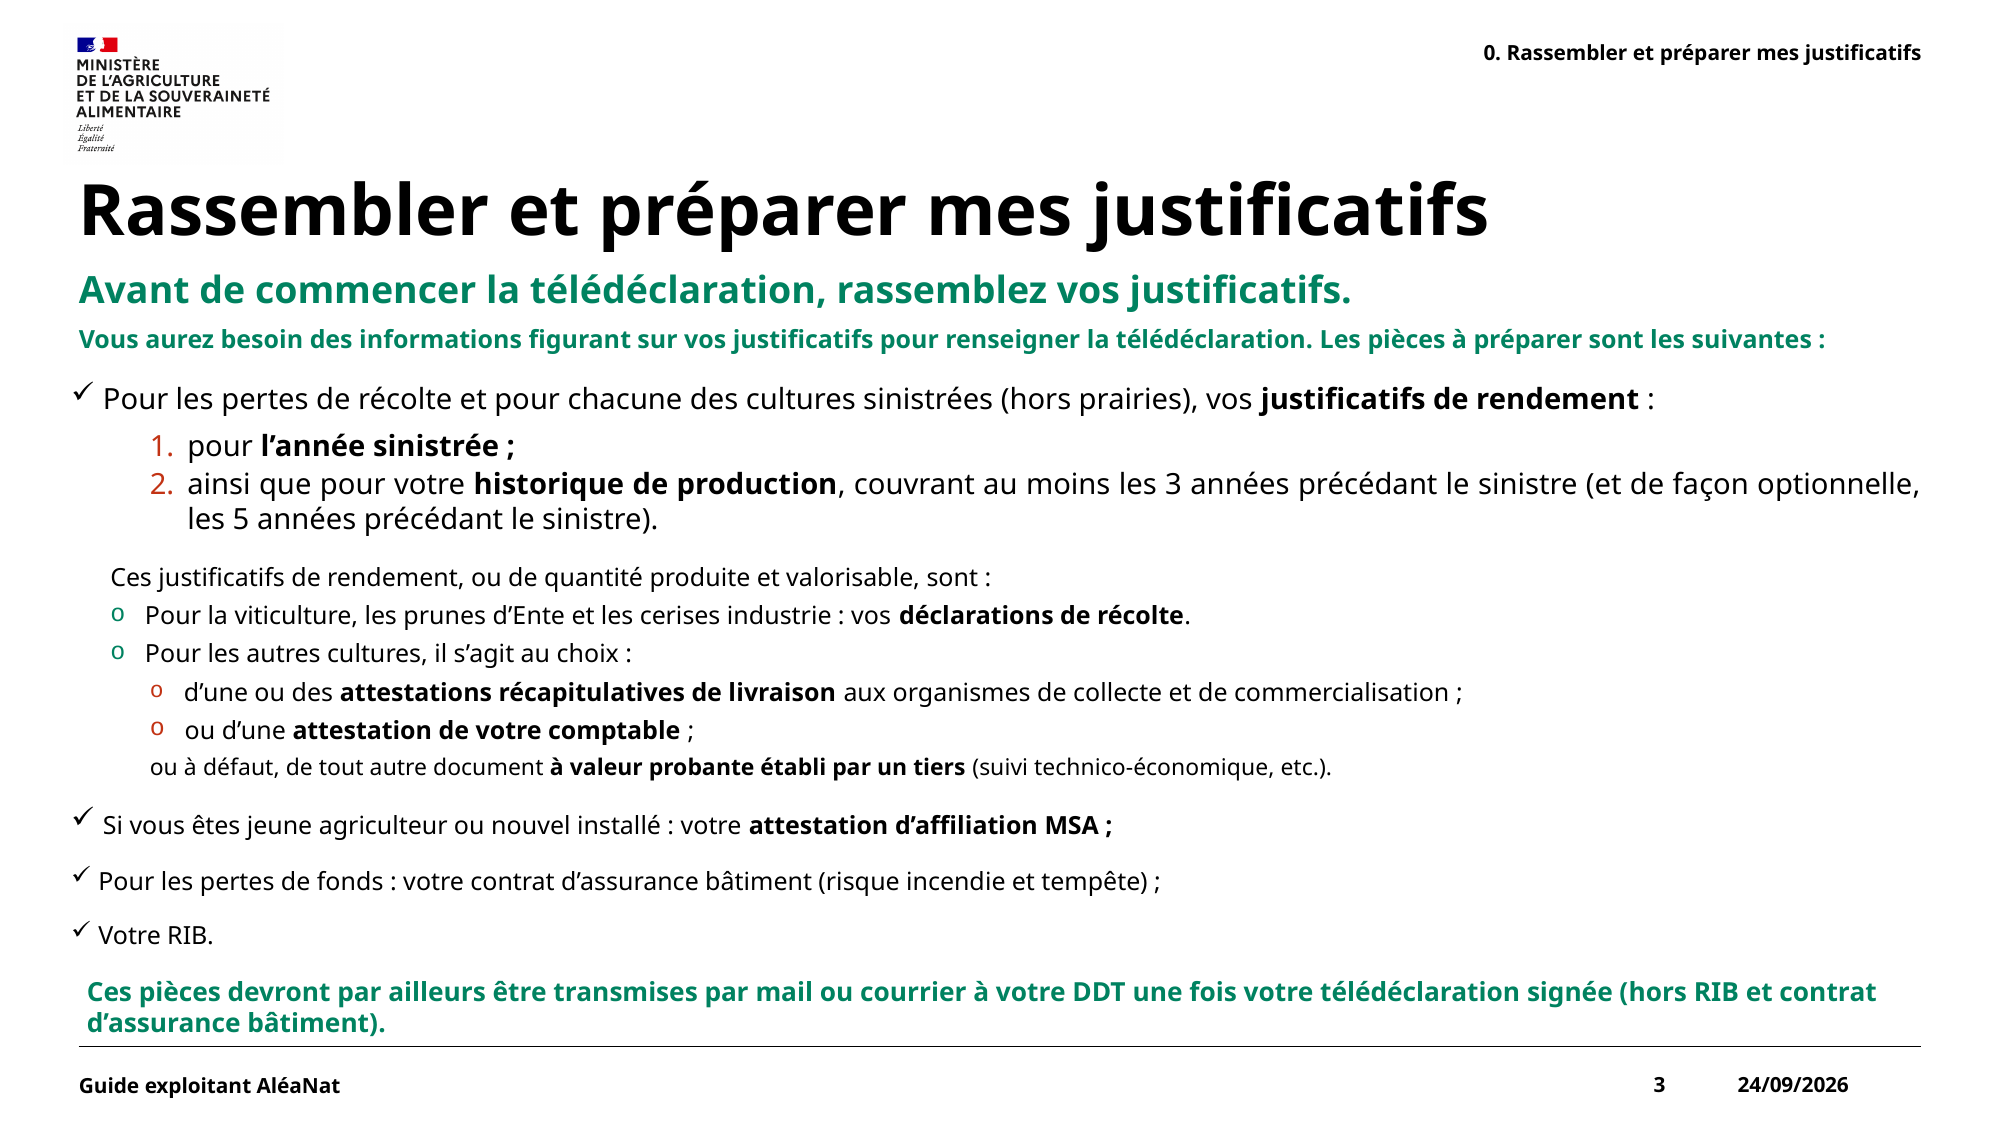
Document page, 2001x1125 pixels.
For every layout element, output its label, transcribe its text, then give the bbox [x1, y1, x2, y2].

title Rassembler et préparer mes justificatifs [78, 165, 1922, 260]
footer Guide exploitant AléaNat [78, 1046, 1371, 1125]
list 0. Rassembler et préparer mes justificatifs [724, 39, 1922, 119]
list Avant de commencer la télédéclaration, rassemblez vos justificatifs. Vous aurez besoin des informations figurant sur vos justificatifs pour renseigner la télédéclaration. Les pièces à préparer sont les suivantes : [78, 266, 1890, 361]
picture [63, 23, 284, 165]
text_box Pour les pertes de récolte et pour chacune des cultures sinistrées (hors prairies), vos justificatifs de rendement : pour l’année sinistrée ; ainsi que pour votre historique de production, couvrant au moins les 3 années précédant le sinistre (et de façon optionnelle, les 5 années précédant le sinistre). Ces justificatifs de rendement, ou de quantité produite et valorisable, sont : Pour la viticulture, les prunes d’Ente et les cerises industrie : vos déclarations de récolte. Pour les autres cultures, il s’agit au choix : d’une ou des attestations récapitulatives de livraison aux organismes de collecte et de commercialisation ; ou d’une attestation de votre comptable ; ou à défaut, de tout autre document à valeur probante établi par un tiers (suivi technico-économique, etc.). Si vous êtes jeune agriculteur ou nouvel installé : votre attestation d’affiliation MSA ; Pour les pertes de fonds : votre contrat d’assurance bâtiment (risque incendie et tempête) ; Votre RIB. Ces pièces devront par ailleurs être transmises par mail ou courrier à votre DDT une fois votre télédéclaration signée (hors RIB et contrat d’assurance bâtiment). [47, 361, 1922, 1020]
